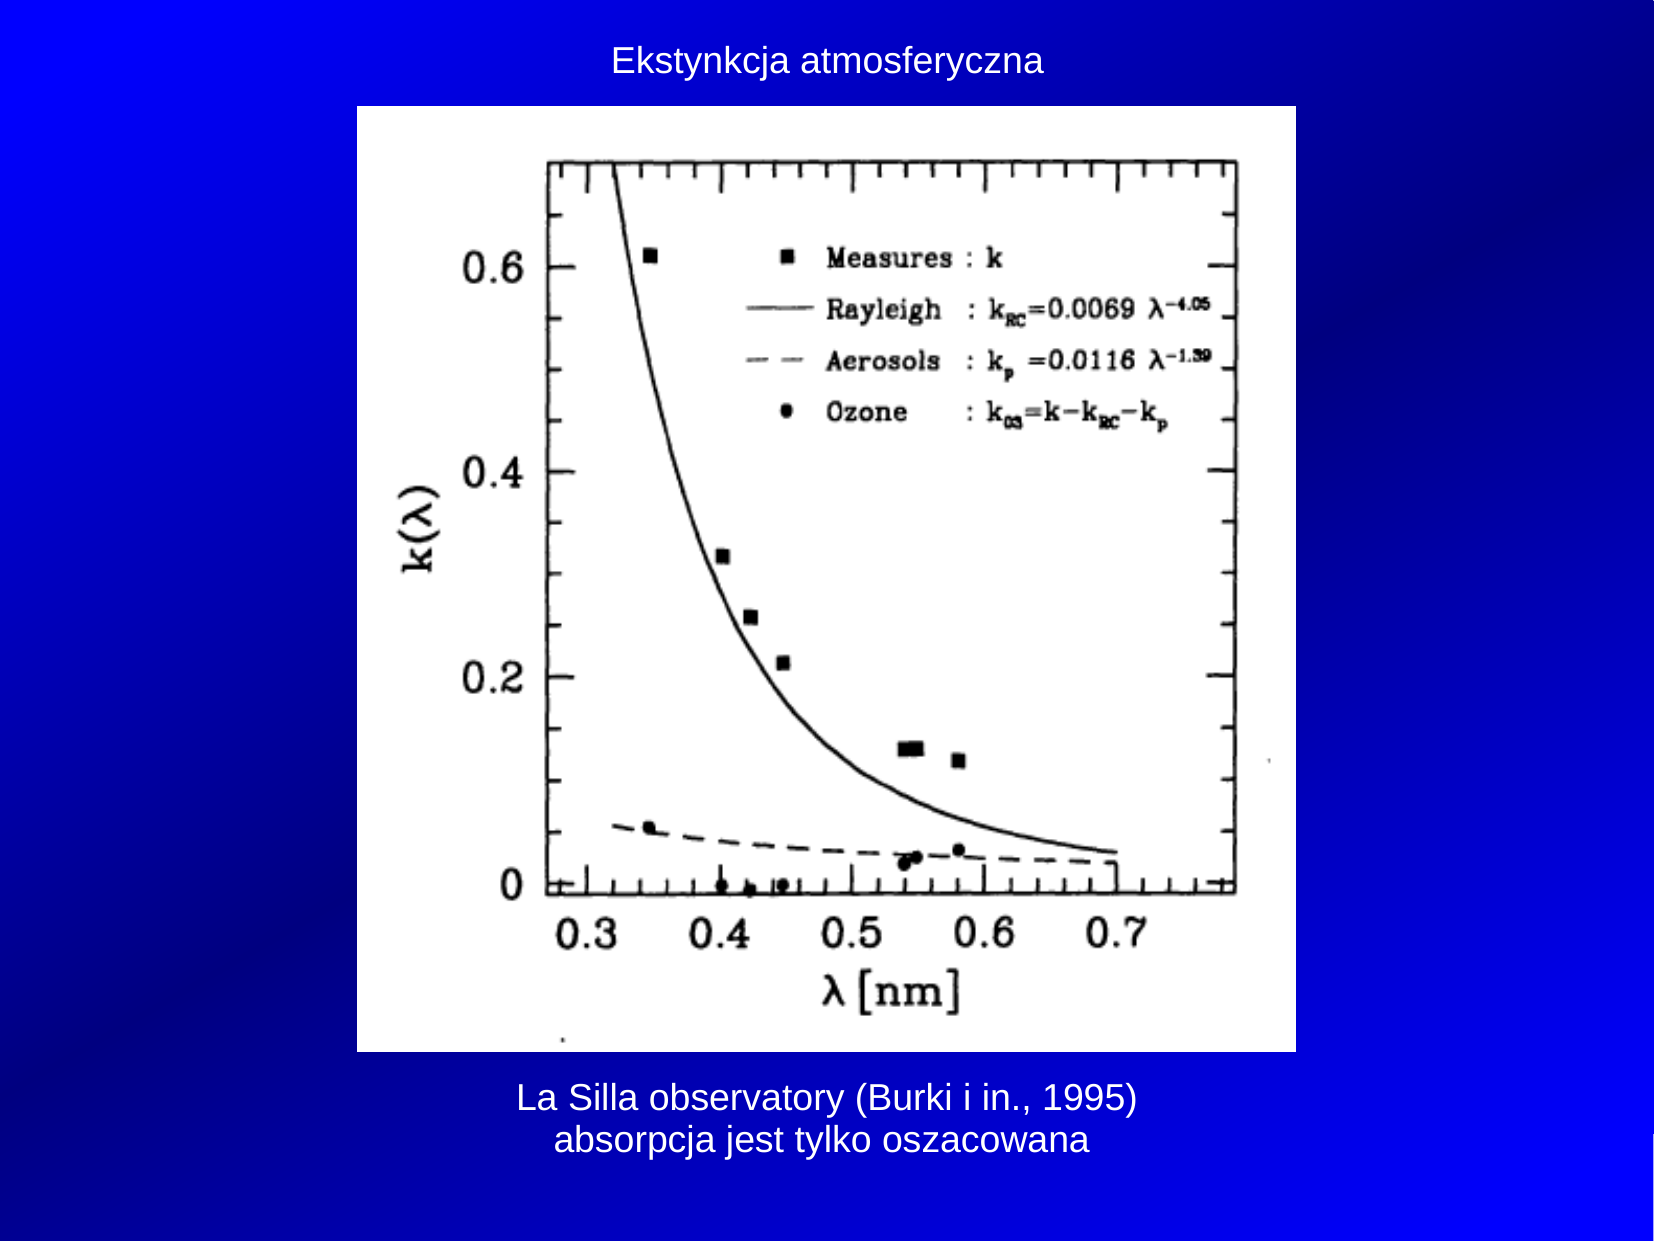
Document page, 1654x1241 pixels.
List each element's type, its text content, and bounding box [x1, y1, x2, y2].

text_box Ekstynkcja atmosferyczna [595, 31, 1059, 89]
picture [357, 106, 1296, 1052]
text_box La Silla observatory (Burki i in., 1995) absorpcja jest tylko oszacowana [501, 1068, 1153, 1168]
